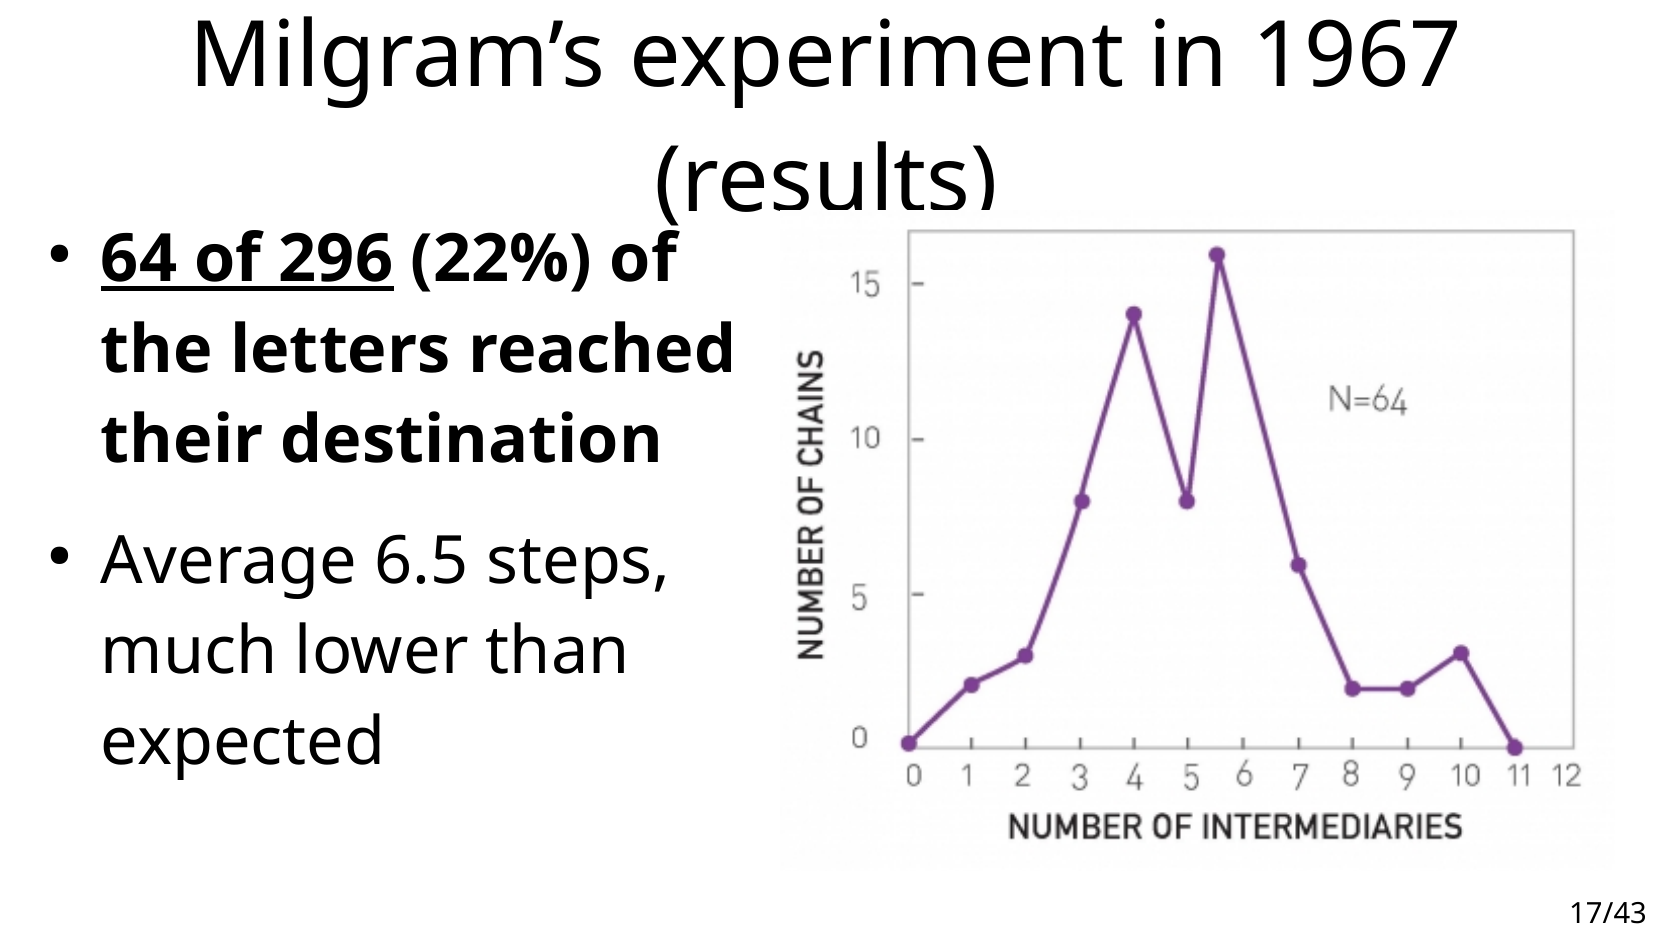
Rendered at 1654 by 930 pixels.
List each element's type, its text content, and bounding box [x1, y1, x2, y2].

list 64 of 296 (22%) of the letters reached their destination Average 6.5 steps, much lower than expected [30, 209, 766, 901]
picture [780, 209, 1615, 871]
title Milgram’s experiment in 1967 (results) [82, 1, 1571, 225]
